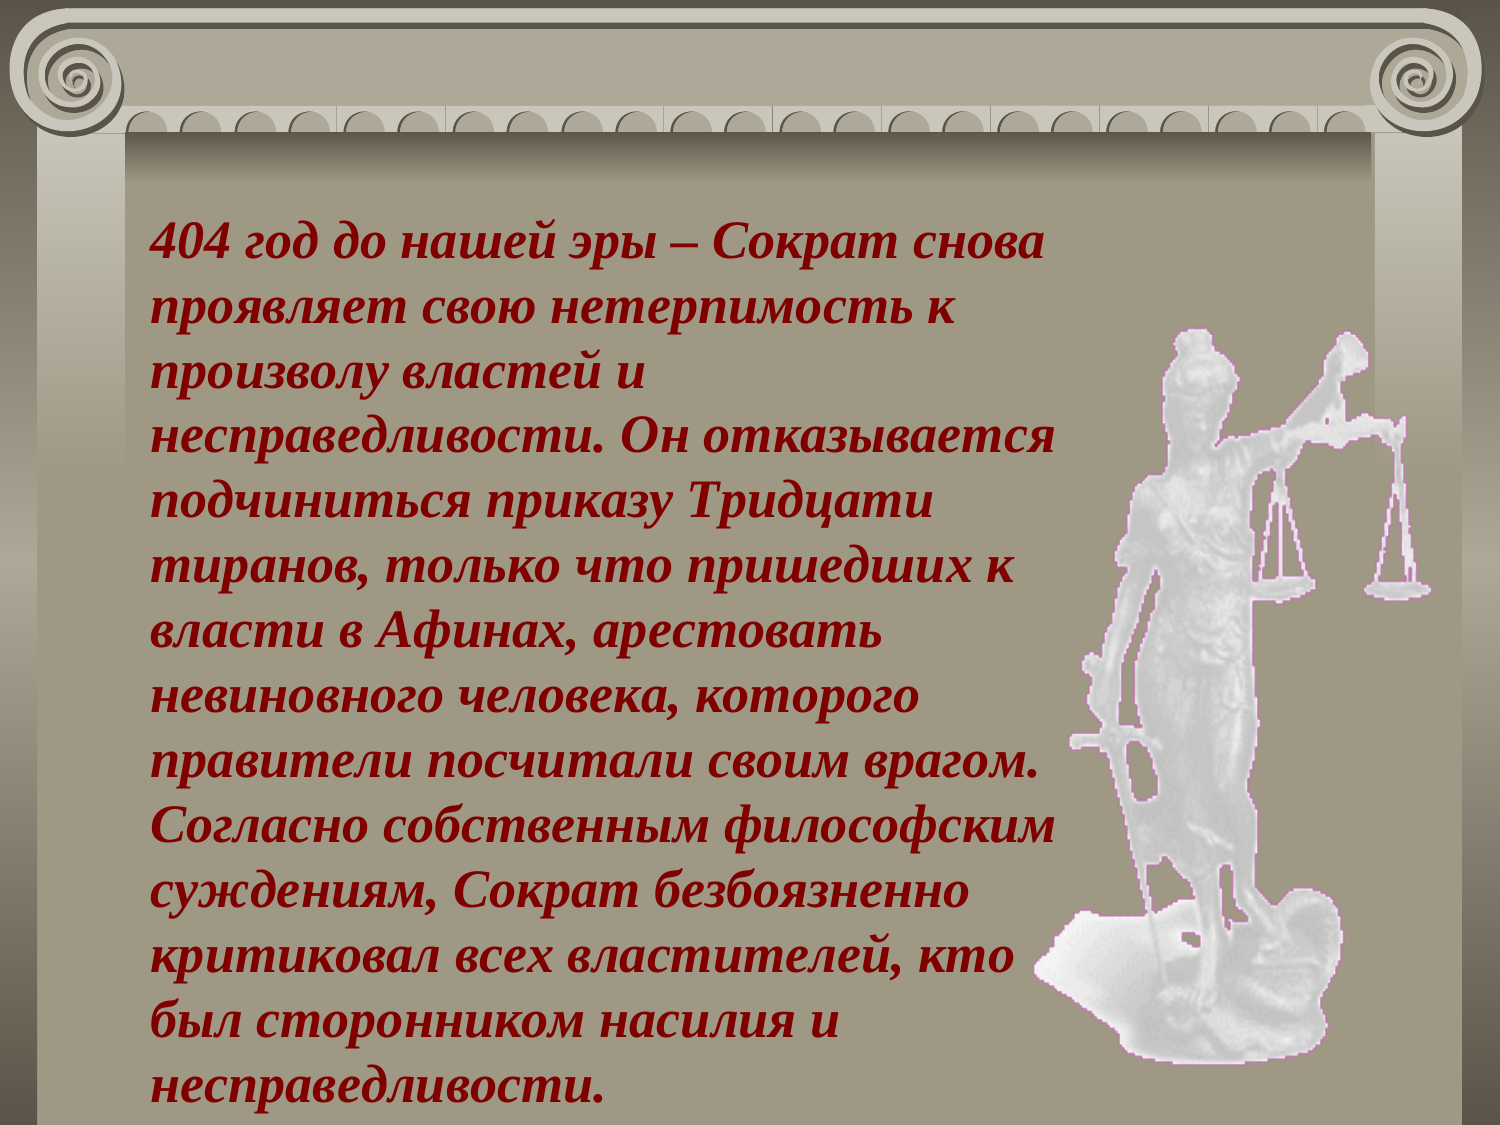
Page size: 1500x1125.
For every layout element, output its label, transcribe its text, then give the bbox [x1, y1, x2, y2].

picture [1125, 290, 1450, 1091]
text_box 404 год до нашей эры – Сократ снова проявляет свою нетерпимость к произволу властей и несправедливости. Он отказывается подчиниться приказу Тридцати тиранов, только что пришедших к власти в Афинах, арестовать невиновного человека, которого правители посчитали своим врагом. Согласно собственным философским суждениям, Сократ безбоязненно критиковал всех властителей, кто был сторонником насилия и несправедливости. [135, 196, 1125, 1122]
